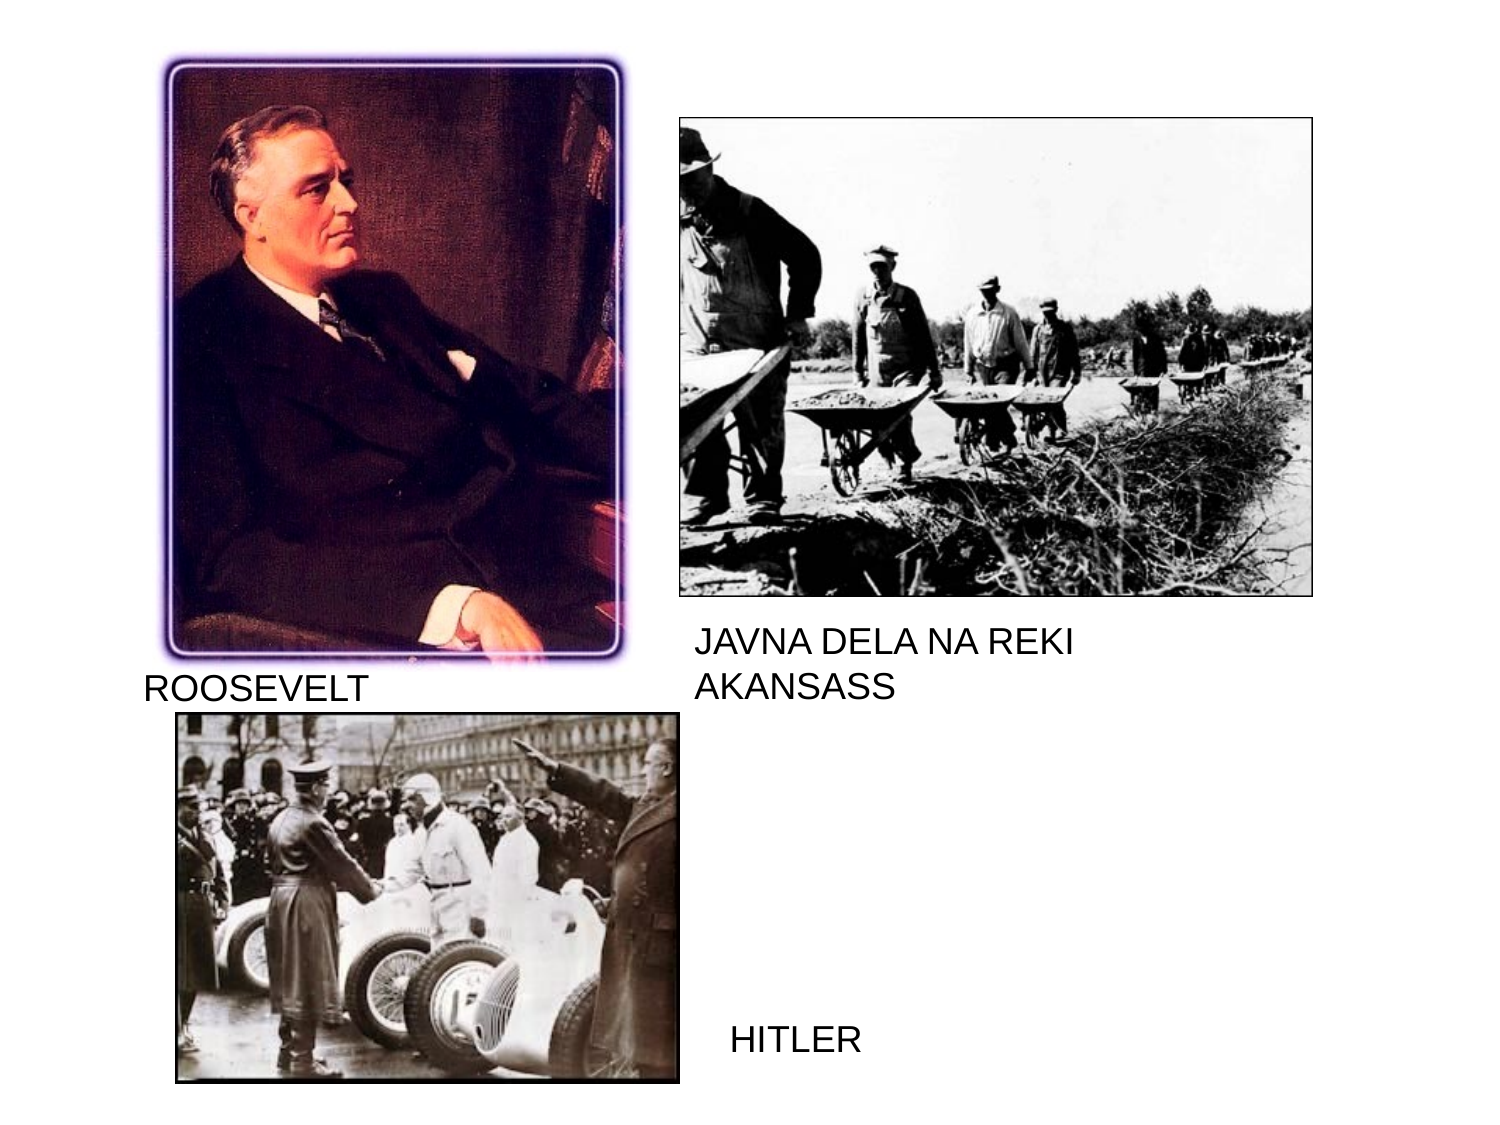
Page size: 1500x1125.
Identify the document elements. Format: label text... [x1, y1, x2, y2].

text_box JAVNA DELA NA REKI AKANSASS [679, 609, 1278, 715]
text_box HITLER [714, 1007, 1137, 1068]
text_box ROOSEVELT [128, 656, 385, 717]
picture [152, 46, 636, 672]
picture [679, 117, 1313, 597]
picture [175, 712, 680, 1084]
